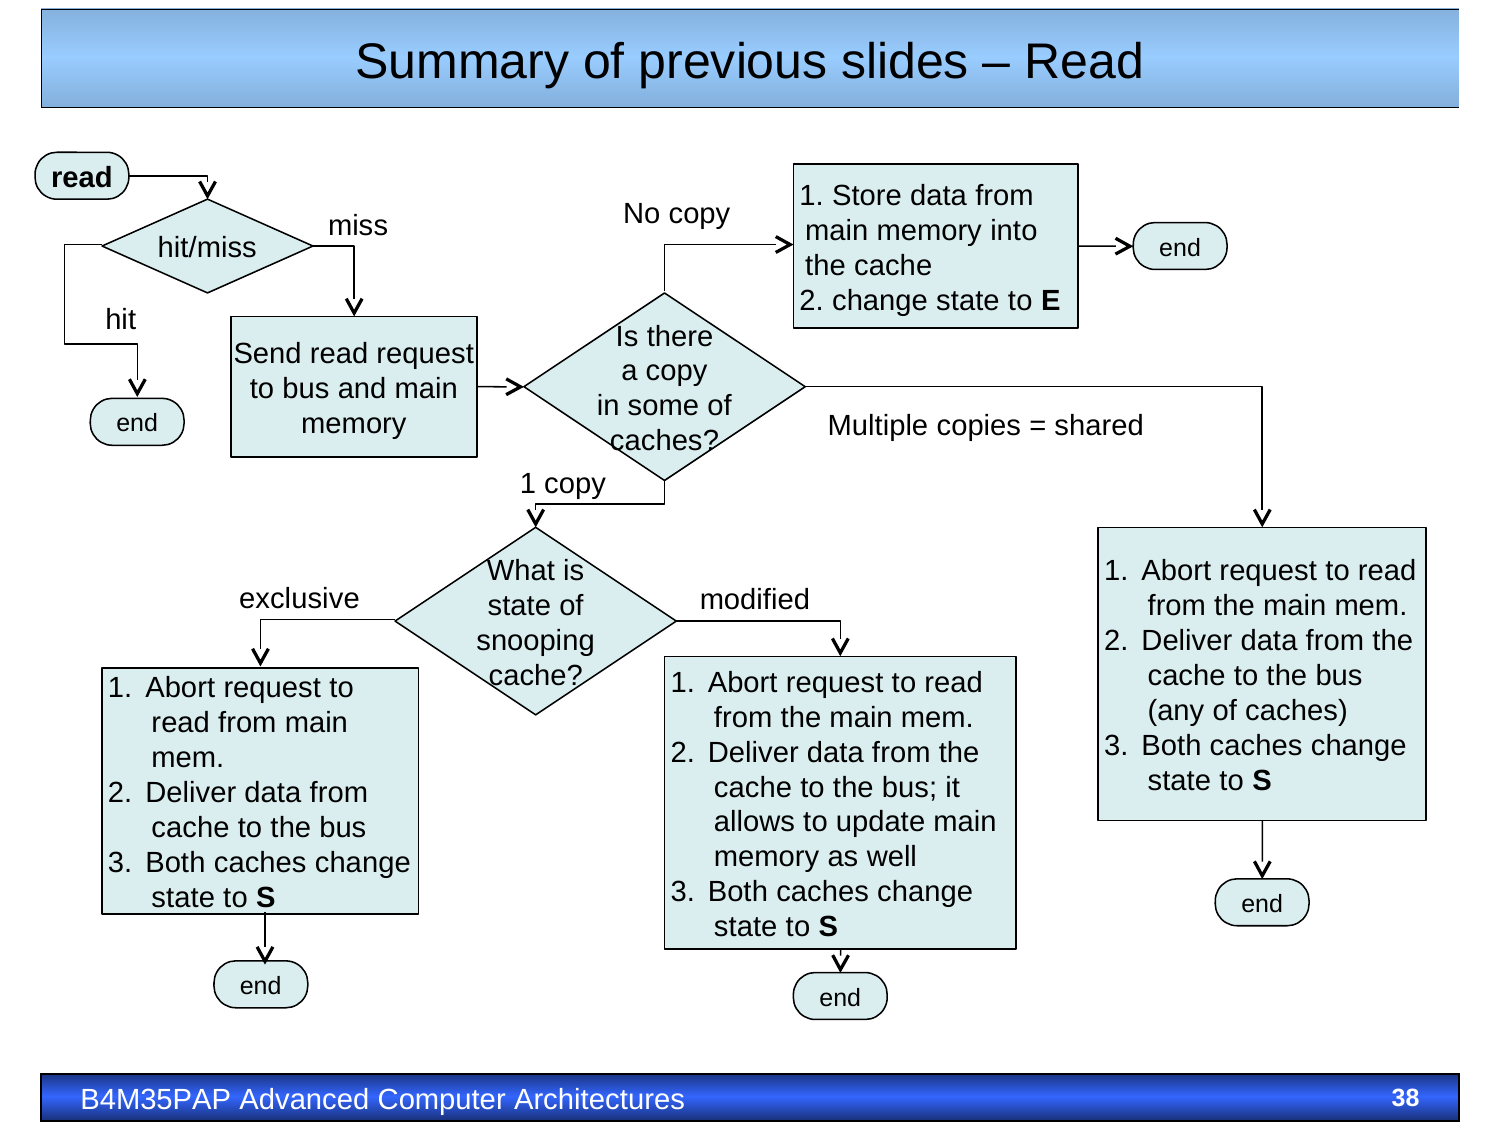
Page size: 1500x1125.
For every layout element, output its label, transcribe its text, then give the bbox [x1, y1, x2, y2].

text_box 1. Store data from main memory into the cache 2. change state to E [793, 163, 1078, 328]
text_box end [213, 960, 308, 1008]
text_box end [1133, 222, 1228, 270]
text_box exclusive [224, 571, 375, 622]
text_box read [35, 152, 129, 200]
text_box Abort request to read from main mem. Deliver data from cache to the bus Both caches change state to S [102, 667, 419, 914]
text_box end [90, 398, 185, 446]
text_box hit [90, 292, 152, 343]
text_box modified [685, 572, 826, 623]
text_box end [793, 972, 888, 1020]
text_box Abort request to read from the main mem. Deliver data from the cache to the bus (any of caches) Both caches change state to S [1098, 527, 1427, 821]
text_box What is state of snooping cache? [395, 527, 676, 715]
text_box Is there a copy in some of caches? [524, 292, 805, 481]
text_box No copy [608, 187, 746, 238]
text_box miss [313, 199, 404, 249]
text_box 1 copy [504, 456, 621, 507]
text_box hit/miss [102, 199, 313, 293]
text_box end [1215, 878, 1310, 926]
title Summary of previous slides – Read [41, 8, 1459, 108]
text_box Send read request to bus and main memory [230, 316, 477, 457]
text_box Multiple copies = shared [813, 398, 1160, 449]
text_box Abort request to read from the main mem. Deliver data from the cache to the bus; it allows to update main memory as well Both caches change state to S [664, 656, 1017, 950]
